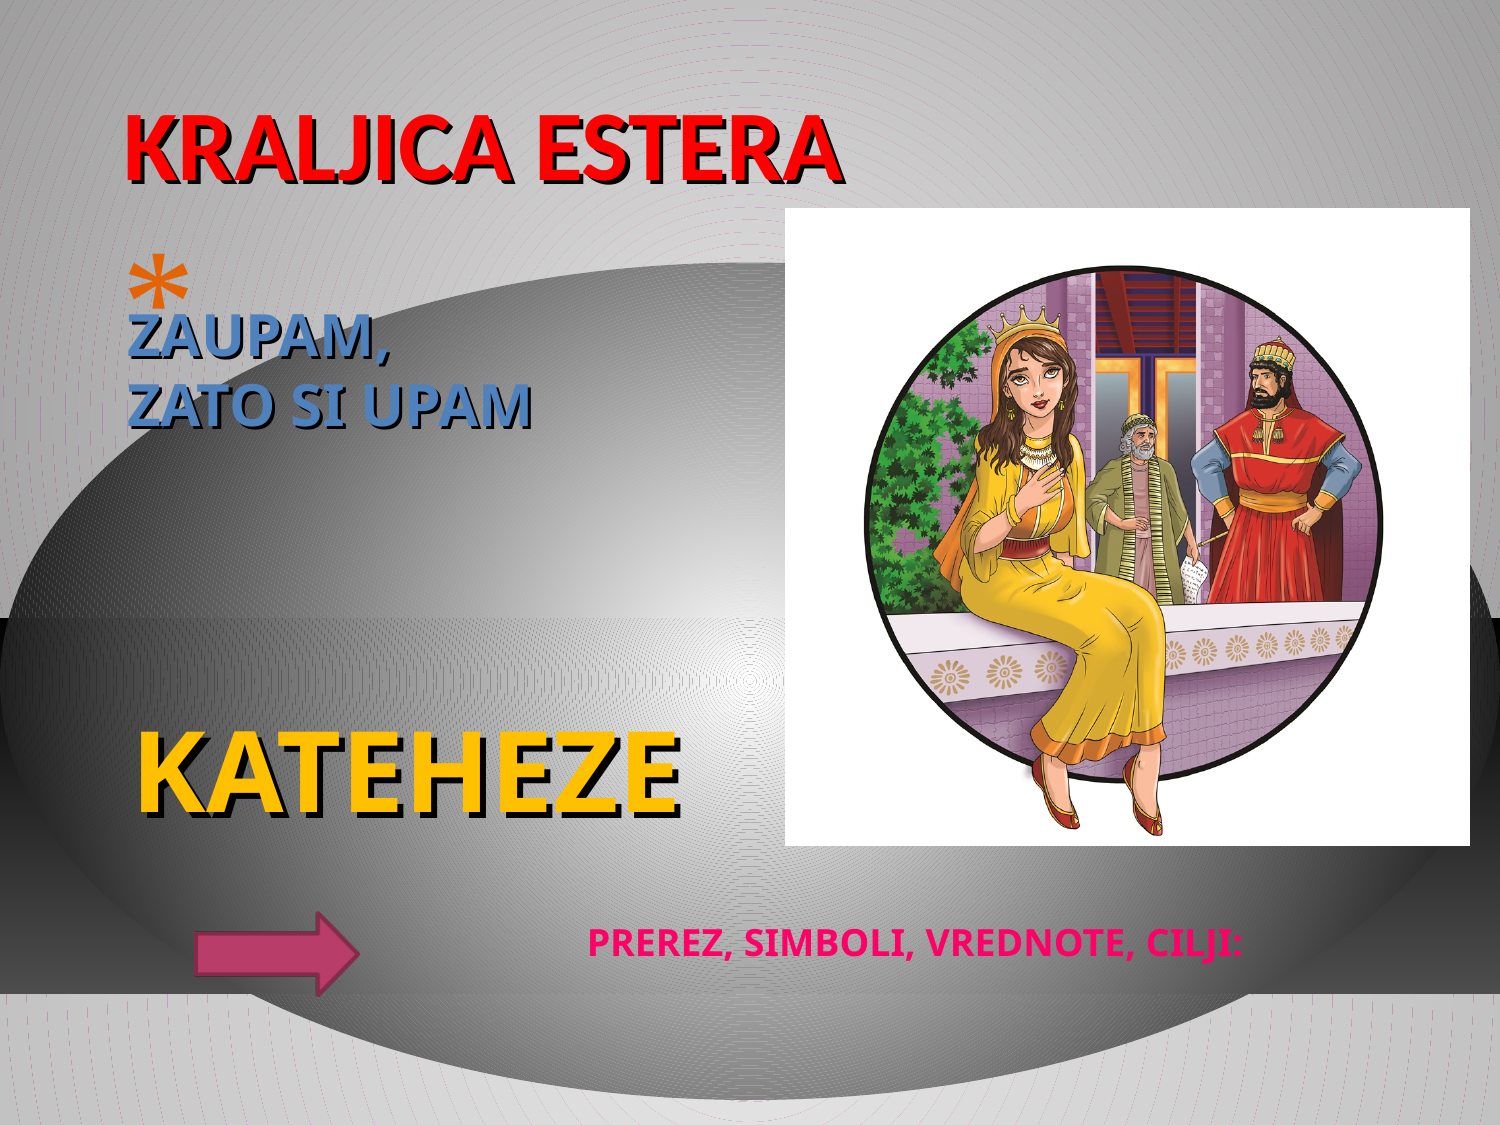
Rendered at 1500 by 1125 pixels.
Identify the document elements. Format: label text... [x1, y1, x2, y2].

list KRALJICA ESTERA [94, 72, 1027, 209]
text_box ZAUPAM, ZATO SI UPAM [112, 291, 561, 446]
picture [194, 911, 360, 997]
title KATEHEZE [29, 692, 784, 880]
picture [785, 208, 1470, 846]
text_box PREREZ, SIMBOLI, VREDNOTE, CILJI: [572, 912, 1387, 972]
